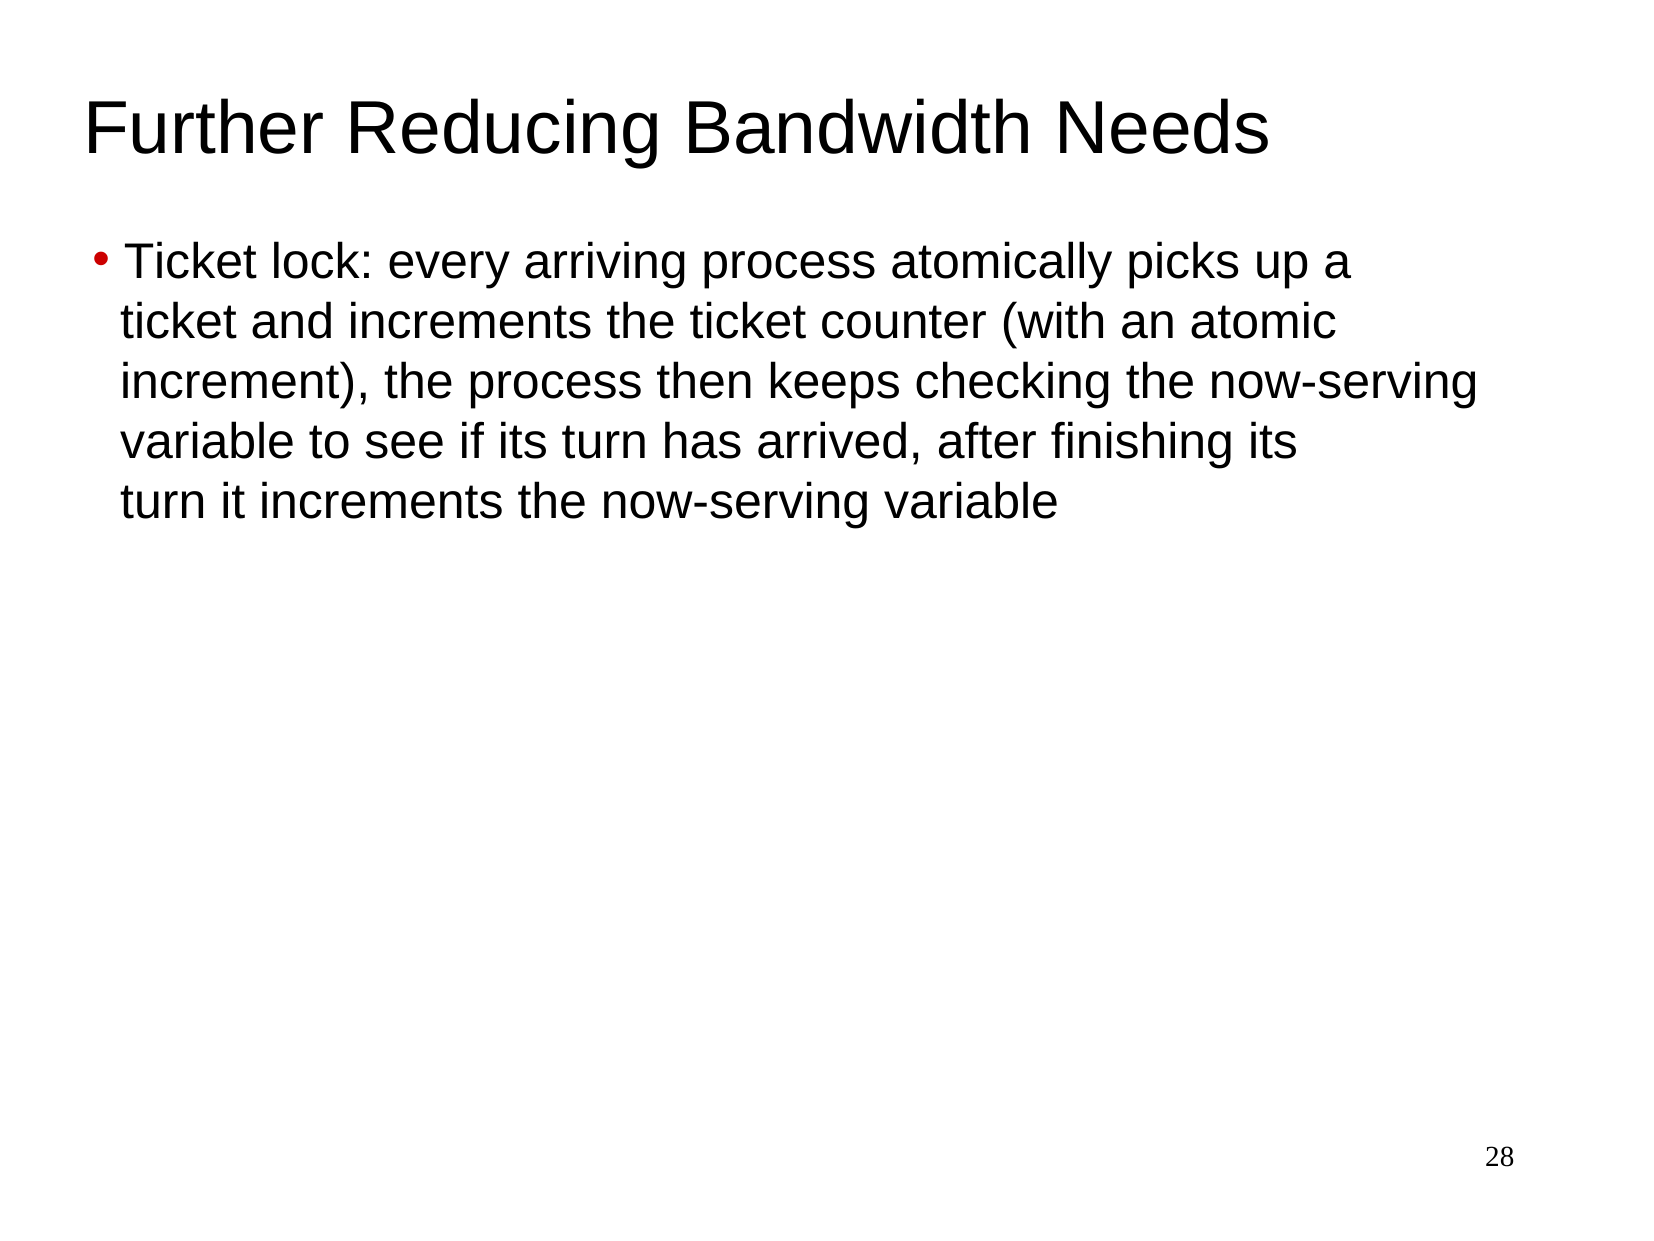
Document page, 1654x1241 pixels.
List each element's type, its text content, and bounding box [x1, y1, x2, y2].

text_box Further Reducing Bandwidth Needs [68, 71, 1287, 177]
text_box <number> [1185, 1129, 1530, 1213]
text_box Ticket lock: every arriving process atomically picks up a ticket and increments the ticket counter (with an atomic increment), the process then keeps checking the now-serving variable to see if its turn has arrived, after finishing its turn it increments the now-serving variable [77, 220, 1495, 596]
